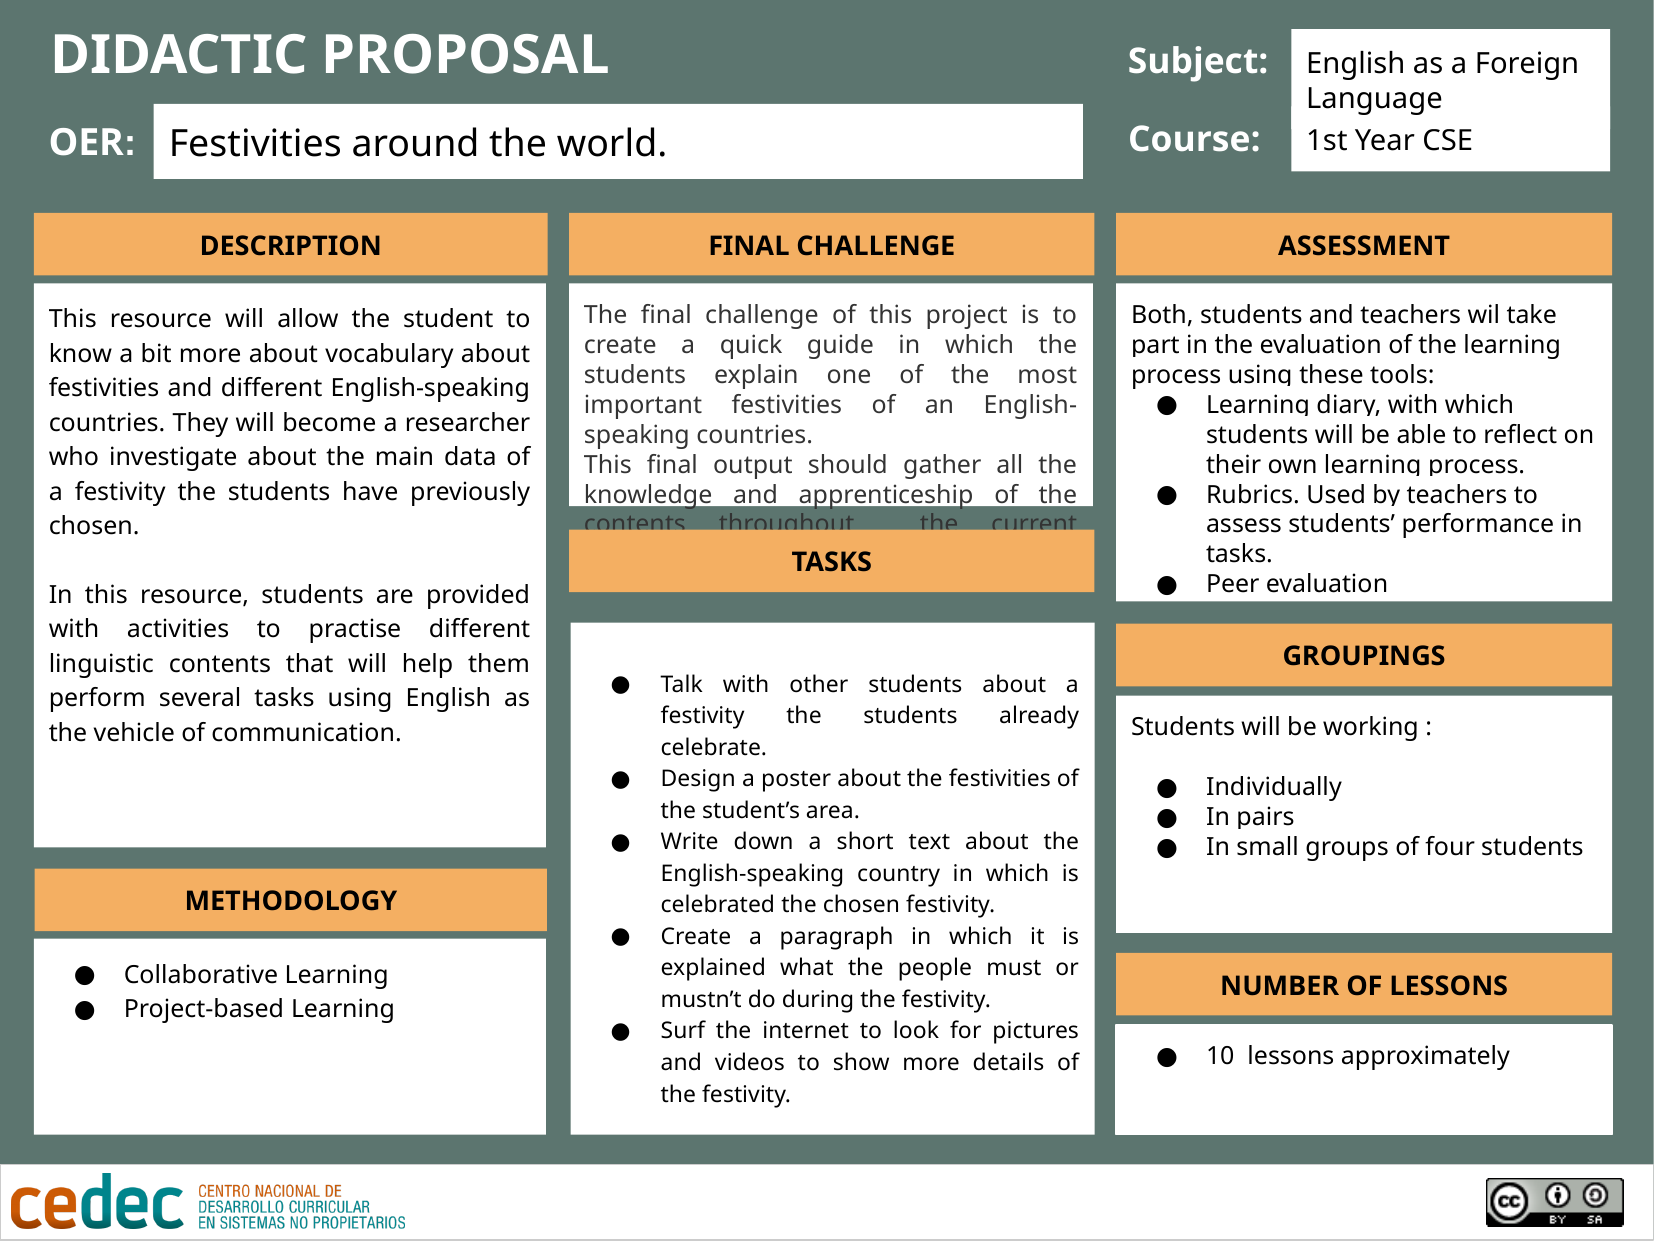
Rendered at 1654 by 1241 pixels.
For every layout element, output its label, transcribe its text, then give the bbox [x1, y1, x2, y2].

text_box Both, students and teachers wil take part in the evaluation of the learning process using these tools: Learning diary, with which students will be able to reflect on their own learning process. Rubrics. Used by teachers to assess students’ performance in tasks. Peer evaluation [1116, 283, 1613, 602]
text_box Subject: [1113, 30, 1291, 94]
text_box This resource will allow the student to know a bit more about vocabulary about festivities and different English-speaking countries. They will become a researcher who investigate about the main data of a festivity the students have previously chosen. In this resource, students are provided with activities to practise different linguistic contents that will help them perform several tasks using English as the vehicle of communication. [33, 283, 546, 848]
text_box Course: [1113, 109, 1303, 173]
text_box The final challenge of this project is to create a quick guide in which the students explain one of the most important festivities of an English-speaking countries. This final output should gather all the knowledge and apprenticeship of the contents throughout the current resource. [569, 283, 1093, 507]
text_box OER: [33, 110, 153, 174]
text_box Talk with other students about a festivity the students already celebrate. Design a poster about the festivities of the student’s area. Write down a short text about the English-speaking country in which is celebrated the chosen festivity. Create a paragraph in which it is explained what the people must or mustn’t do during the festivity. Surf the internet to look for pictures and videos to show more details of the festivity. [570, 622, 1095, 1135]
text_box 10 lessons approximately [1116, 1024, 1613, 1135]
text_box Students will be working : Individually In pairs In small groups of four students [1116, 695, 1613, 933]
text_box NUMBER OF LESSONS [1116, 952, 1613, 1016]
text_box GROUPINGS [1116, 623, 1613, 687]
text_box 1st Year CSE [1291, 130, 1611, 172]
picture [11, 1173, 405, 1229]
text_box [0, 1164, 1654, 1241]
text_box DIDACTIC PROPOSAL [35, 11, 1028, 110]
text_box Festivities around the world. [153, 103, 1083, 179]
text_box DESCRIPTION [33, 212, 548, 276]
text_box TASKS [569, 529, 1095, 593]
text_box METHODOLOGY [34, 868, 547, 932]
picture [1486, 1178, 1624, 1227]
text_box English as a Foreign Language [1291, 29, 1611, 130]
text_box ASSESSMENT [1116, 212, 1613, 276]
text_box Collaborative Learning Project-based Learning [33, 938, 546, 1135]
text_box FINAL CHALLENGE [569, 212, 1095, 276]
